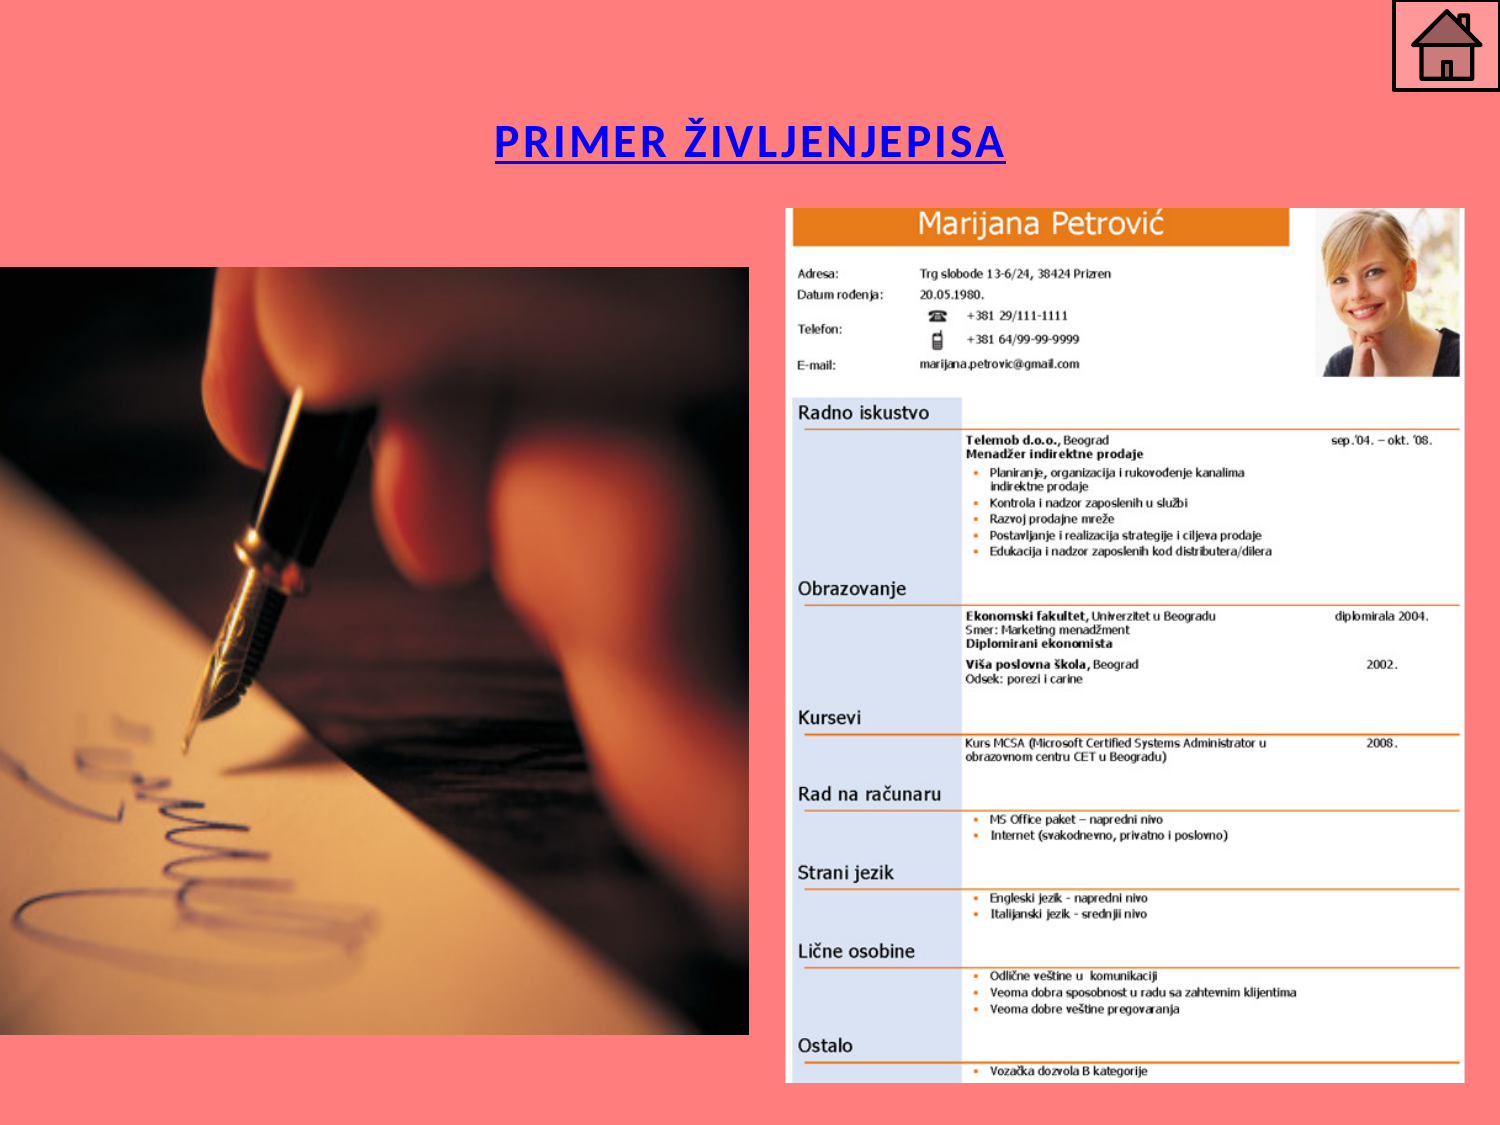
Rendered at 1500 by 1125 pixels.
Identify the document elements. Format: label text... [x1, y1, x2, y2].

title PRIMER ŽIVLJENJEPISA [75, 45, 1425, 233]
picture [0, 267, 749, 1035]
text_box [1393, 0, 1500, 91]
picture [785, 208, 1465, 1083]
